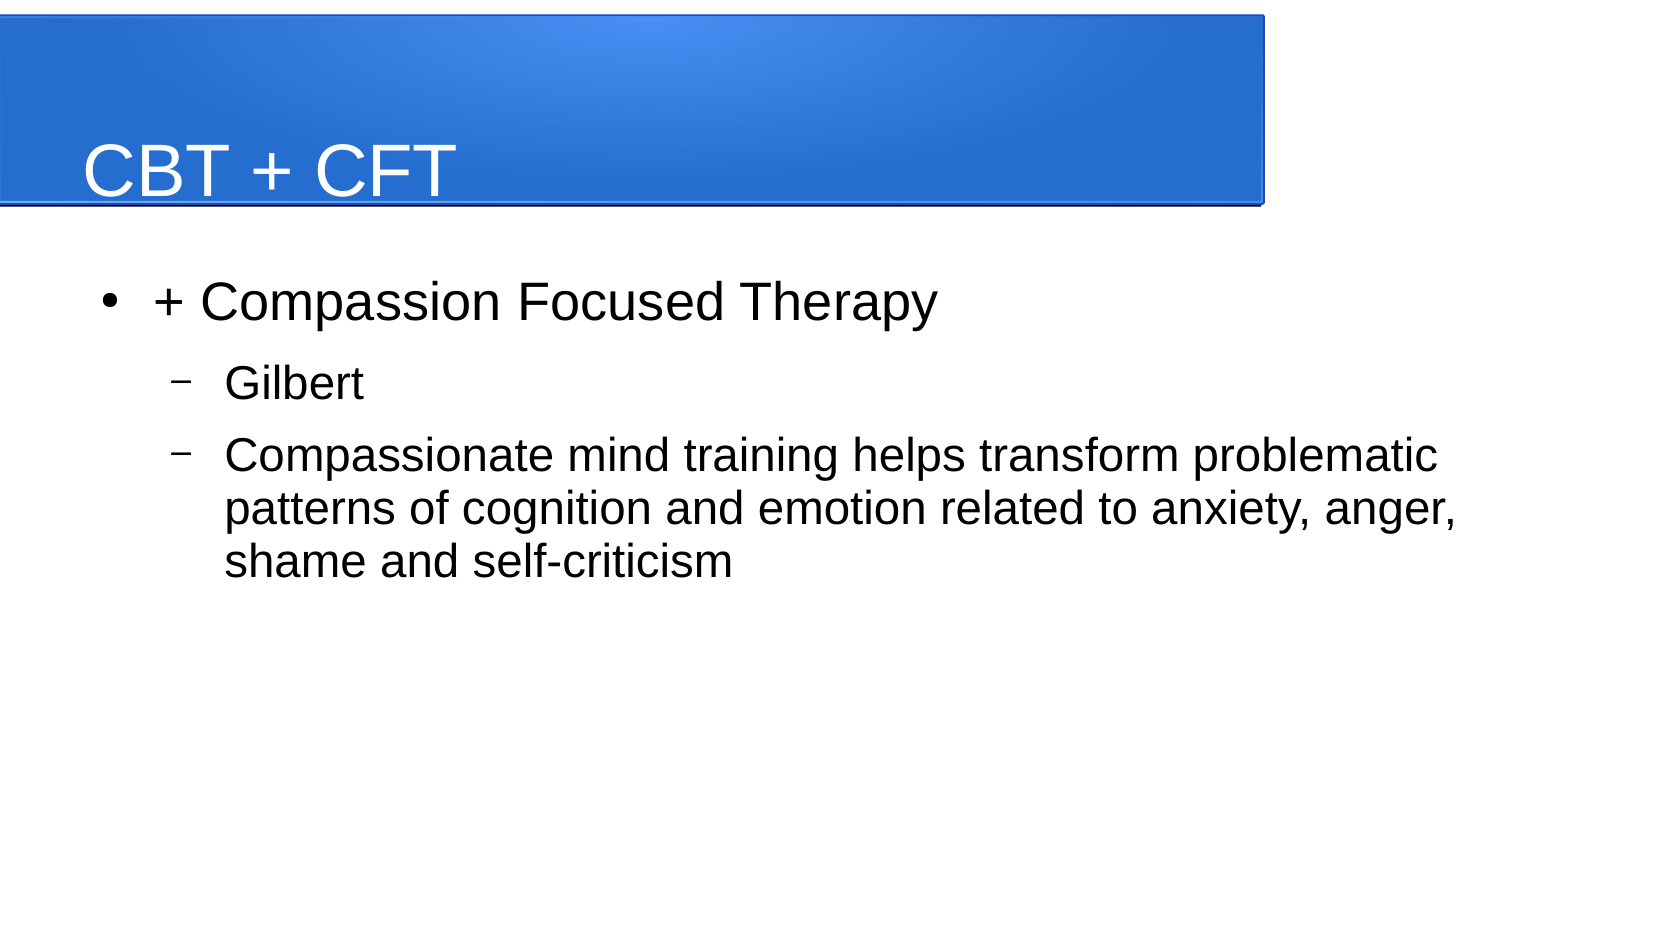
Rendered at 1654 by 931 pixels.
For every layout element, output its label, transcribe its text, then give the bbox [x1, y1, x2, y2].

list + Compassion Focused Therapy Gilbert Compassionate mind training helps transform problematic patterns of cognition and emotion related to anxiety, anger, shame and self-criticism [82, 271, 1571, 851]
title CBT + CFT [82, 92, 1571, 249]
